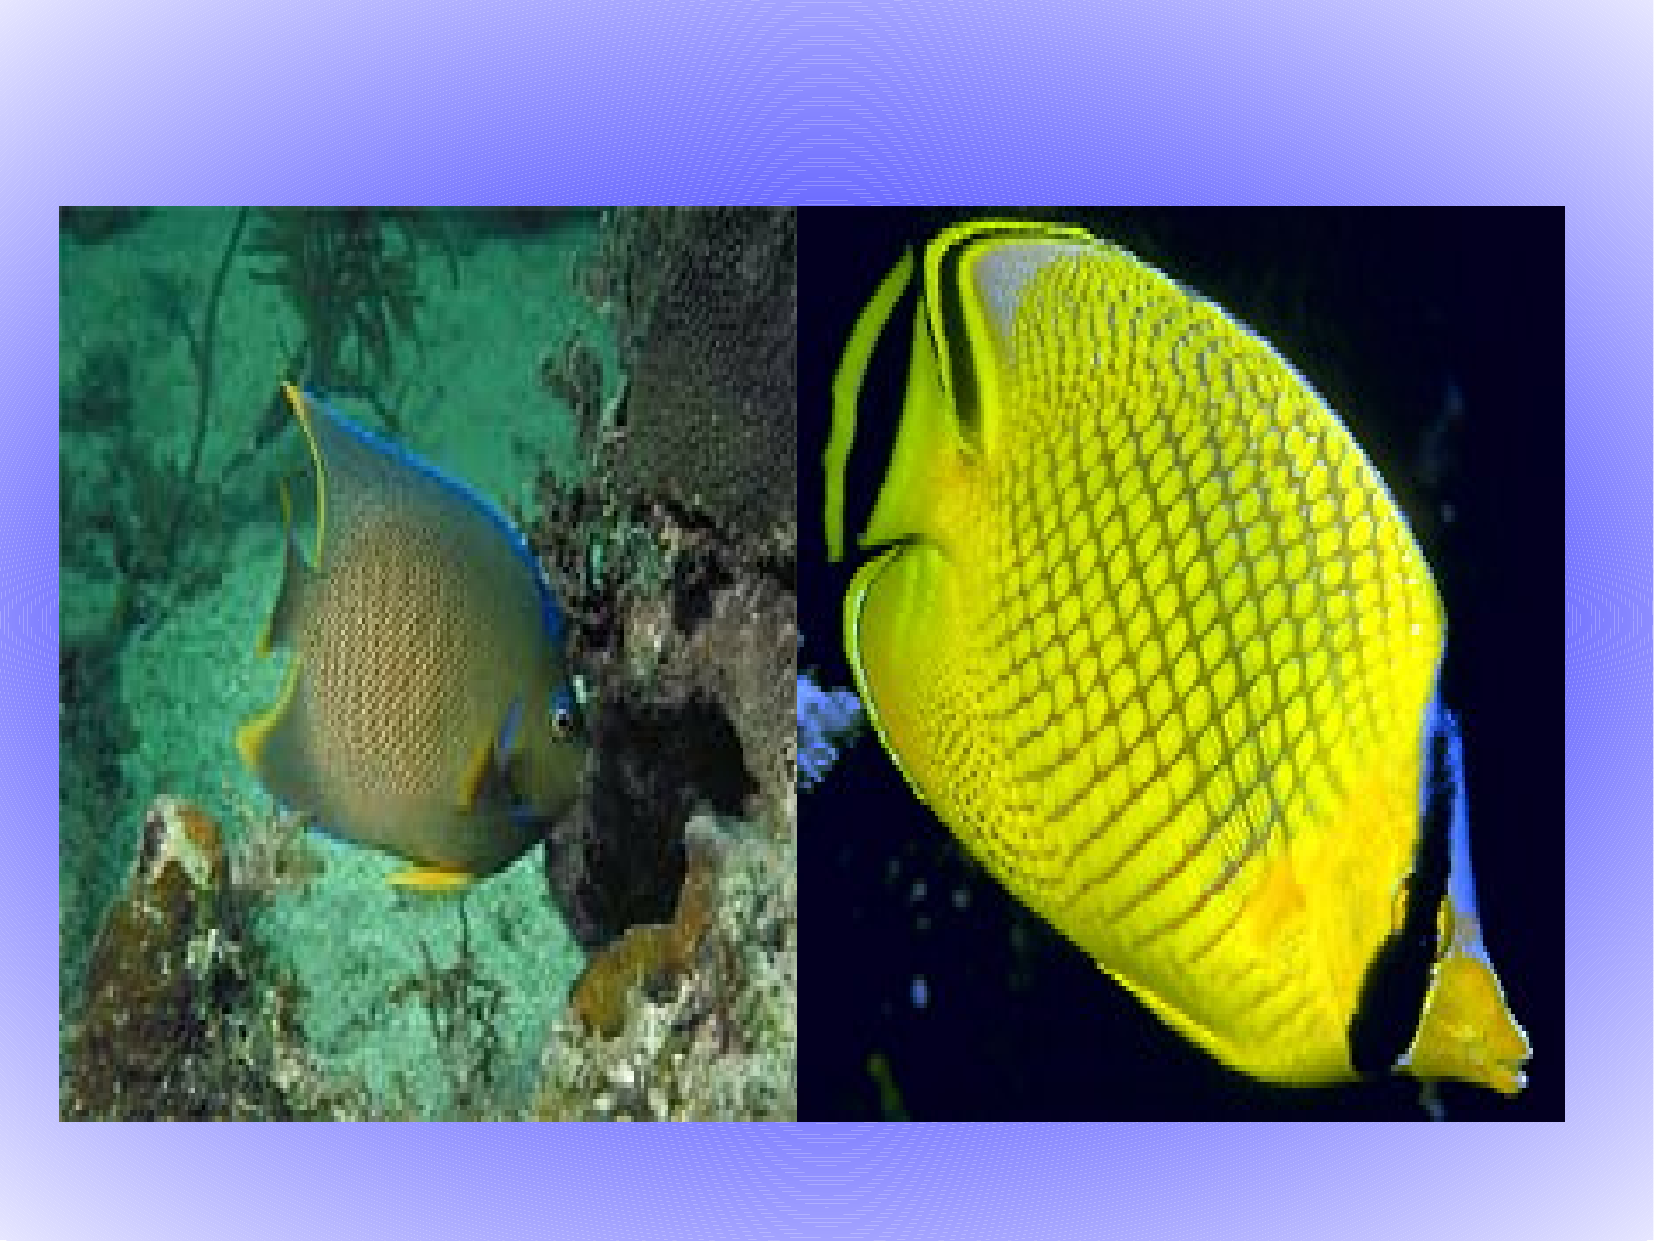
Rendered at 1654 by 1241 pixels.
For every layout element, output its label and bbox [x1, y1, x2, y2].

chart [59, 206, 1565, 1123]
